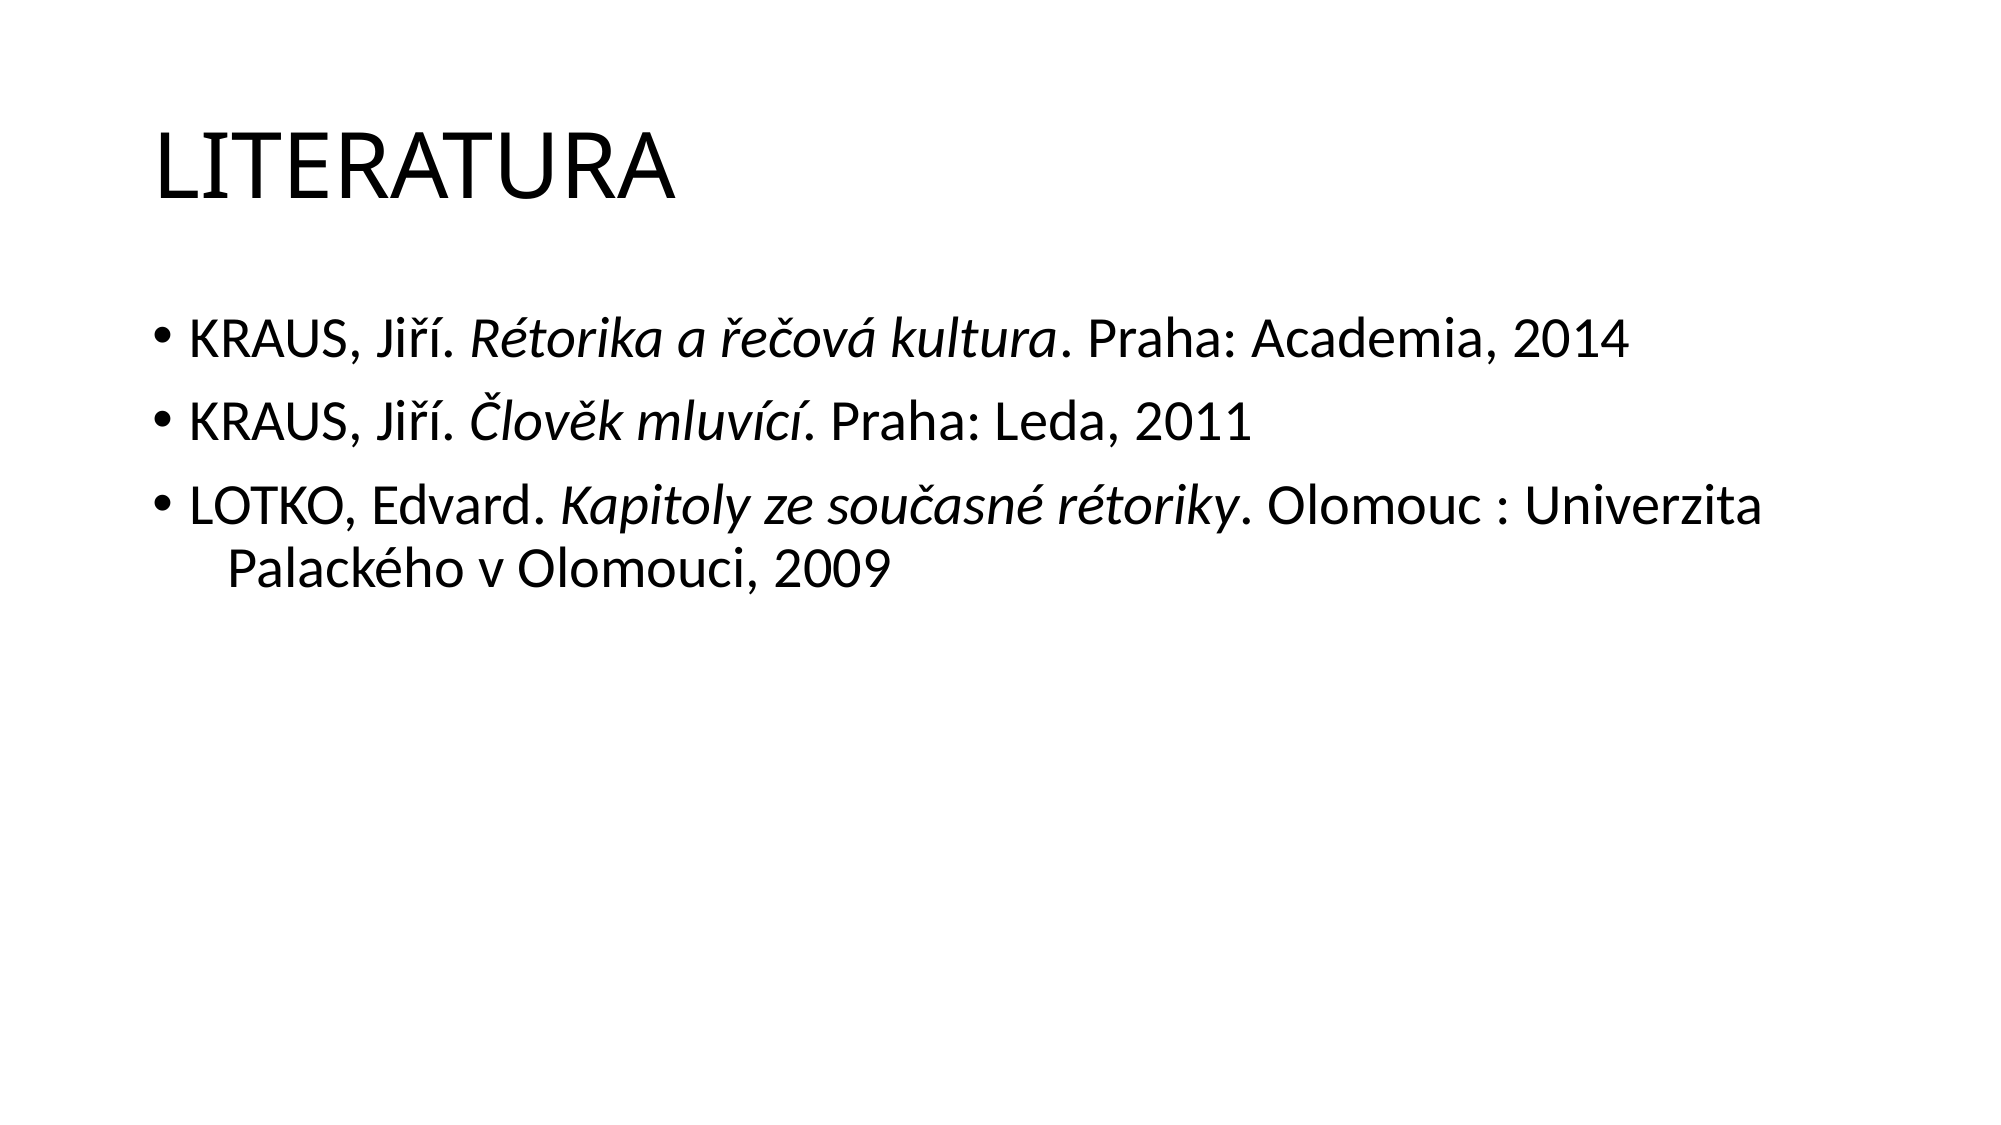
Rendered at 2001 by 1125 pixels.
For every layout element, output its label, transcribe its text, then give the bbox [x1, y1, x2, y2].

title LITERATURA [137, 59, 1863, 278]
list KRAUS, Jiří. Rétorika a řečová kultura. Praha: Academia, 2014 KRAUS, Jiří. Člověk mluvící. Praha: Leda, 2011 LOTKO, Edvard. Kapitoly ze současné rétoriky. Olomouc : Univerzita Palackého v Olomouci, 2009 [137, 299, 1863, 1014]
